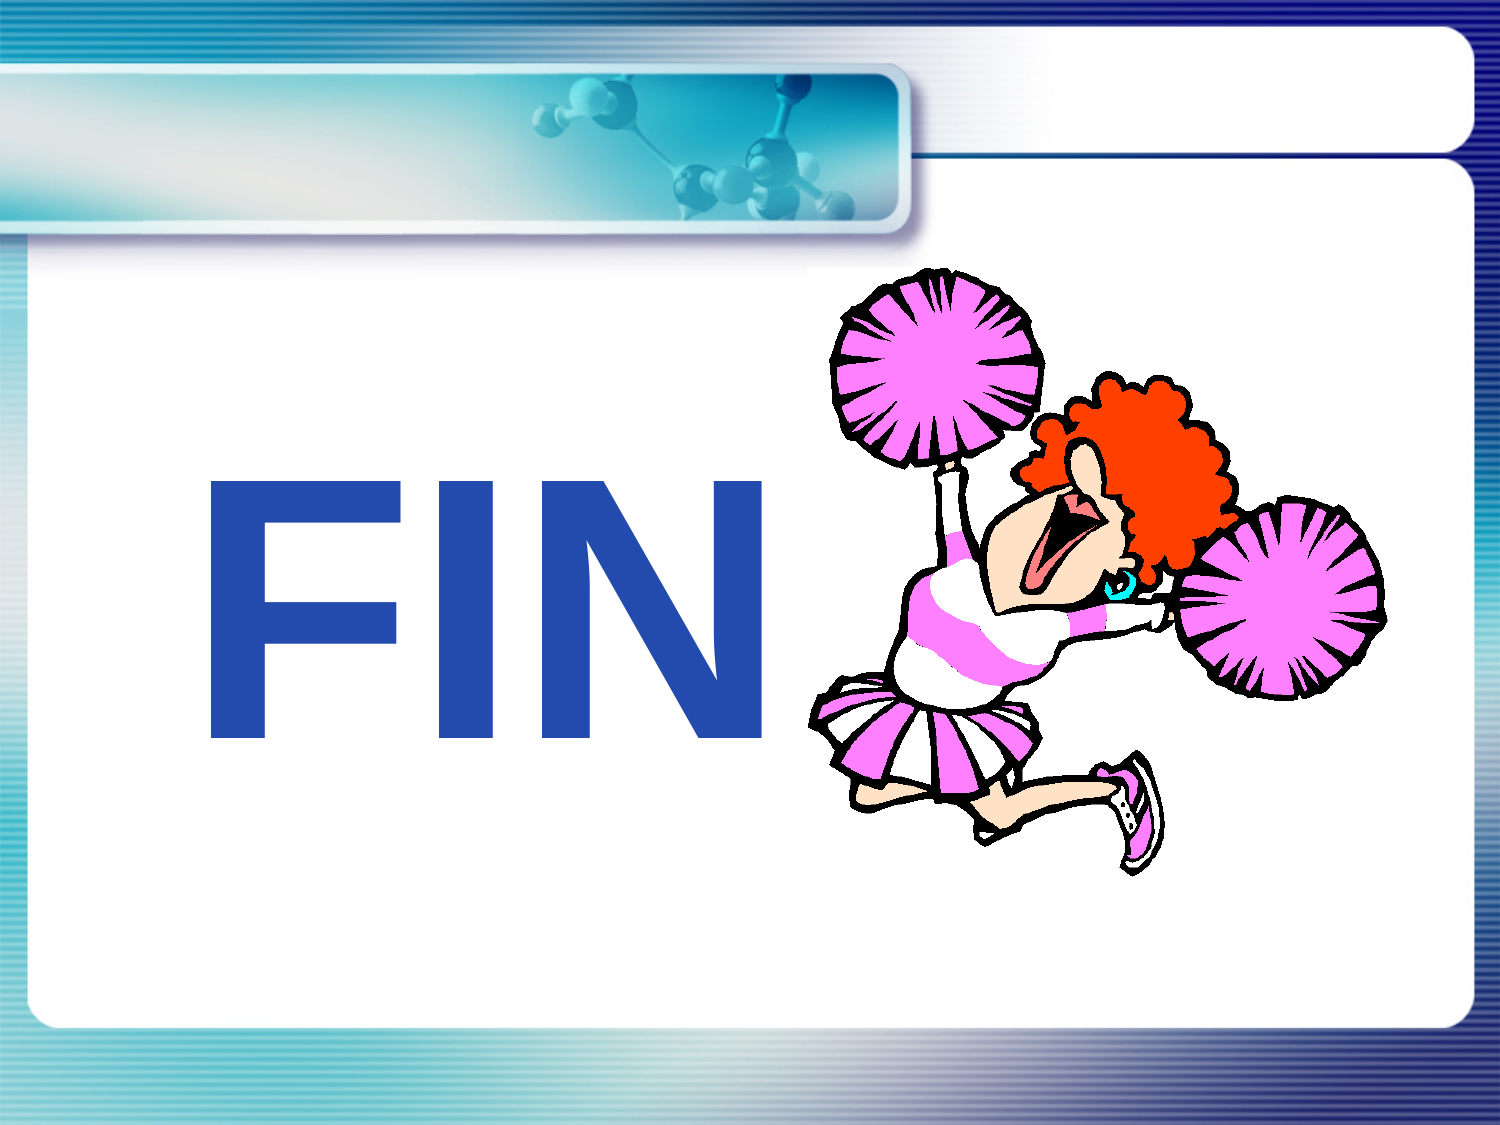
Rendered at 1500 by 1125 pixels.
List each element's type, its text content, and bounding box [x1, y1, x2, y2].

text_box FIN [175, 359, 800, 819]
picture [0, 0, 1500, 1125]
